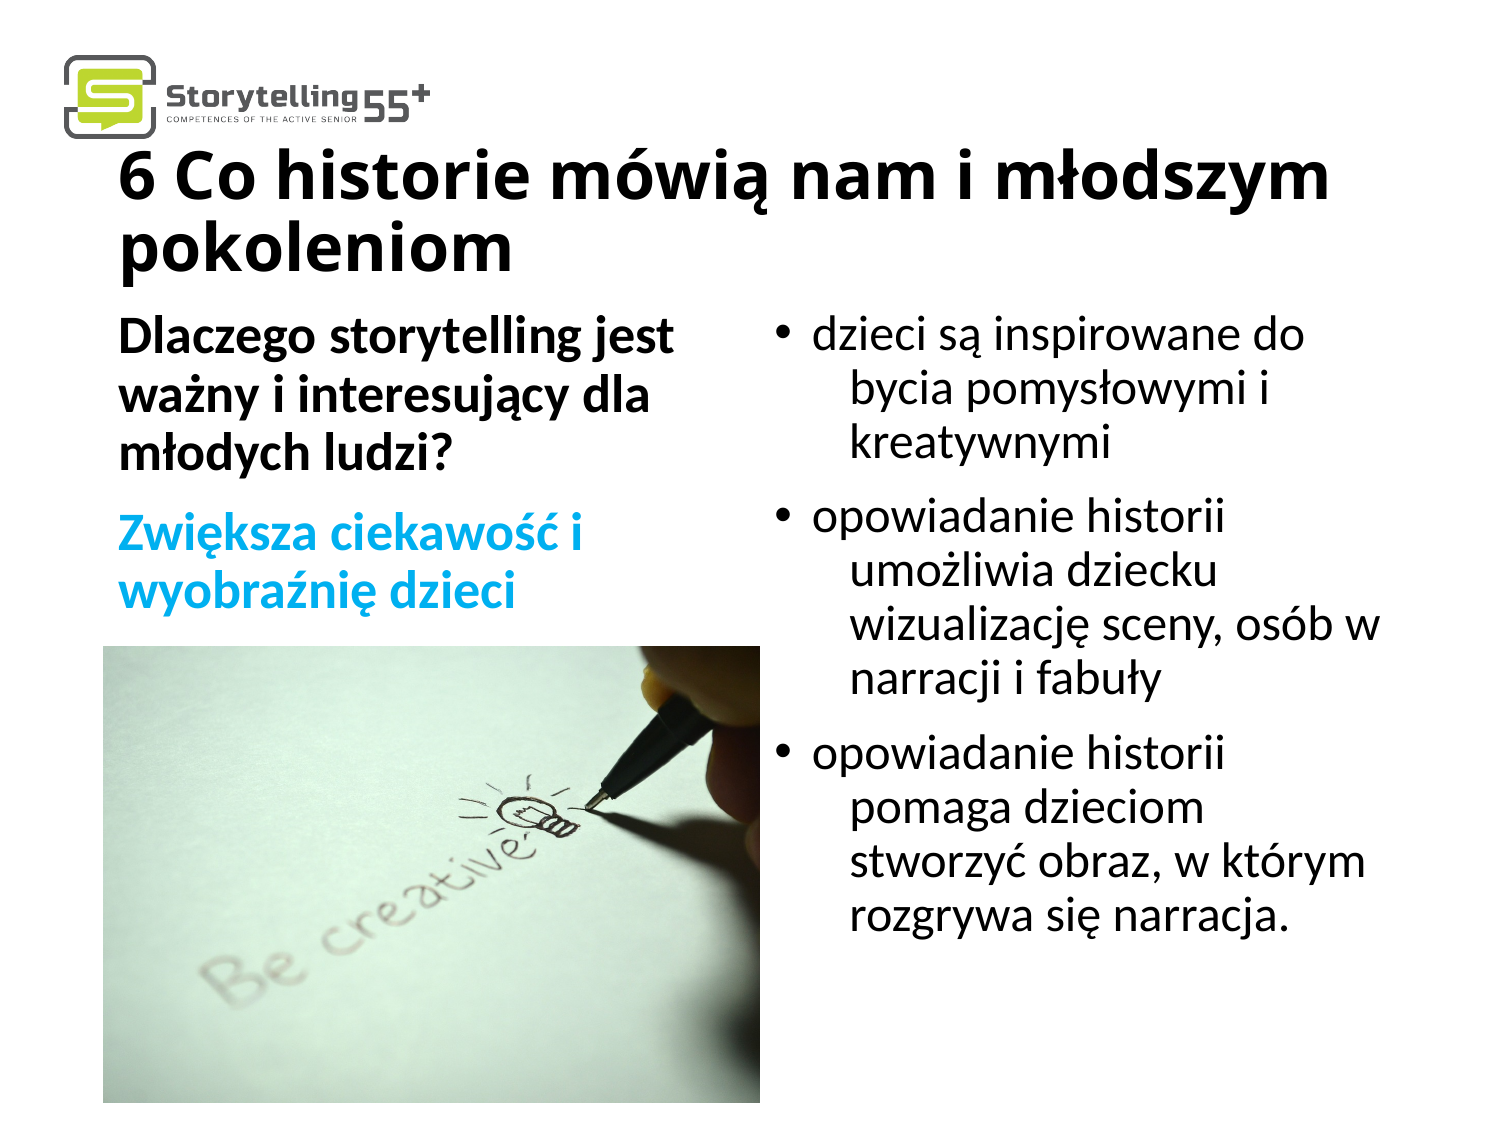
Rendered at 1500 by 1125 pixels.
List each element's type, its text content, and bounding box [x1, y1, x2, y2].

list dzieci są inspirowane do bycia pomysłowymi i kreatywnymi opowiadanie historii umożliwia dziecku wizualizację sceny, osób w narracji i fabuły opowiadanie historii pomaga dzieciom stworzyć obraz, w którym rozgrywa się narracja. [759, 299, 1397, 1014]
picture [64, 55, 430, 139]
list Dlaczego storytelling jest ważny i interesujący dla młodych ludzi? Zwiększa ciekawość i wyobraźnię dzieci [103, 299, 741, 646]
picture [103, 646, 760, 1103]
title 6 Co historie mówią nam i młodszym pokoleniom [103, 127, 1397, 300]
